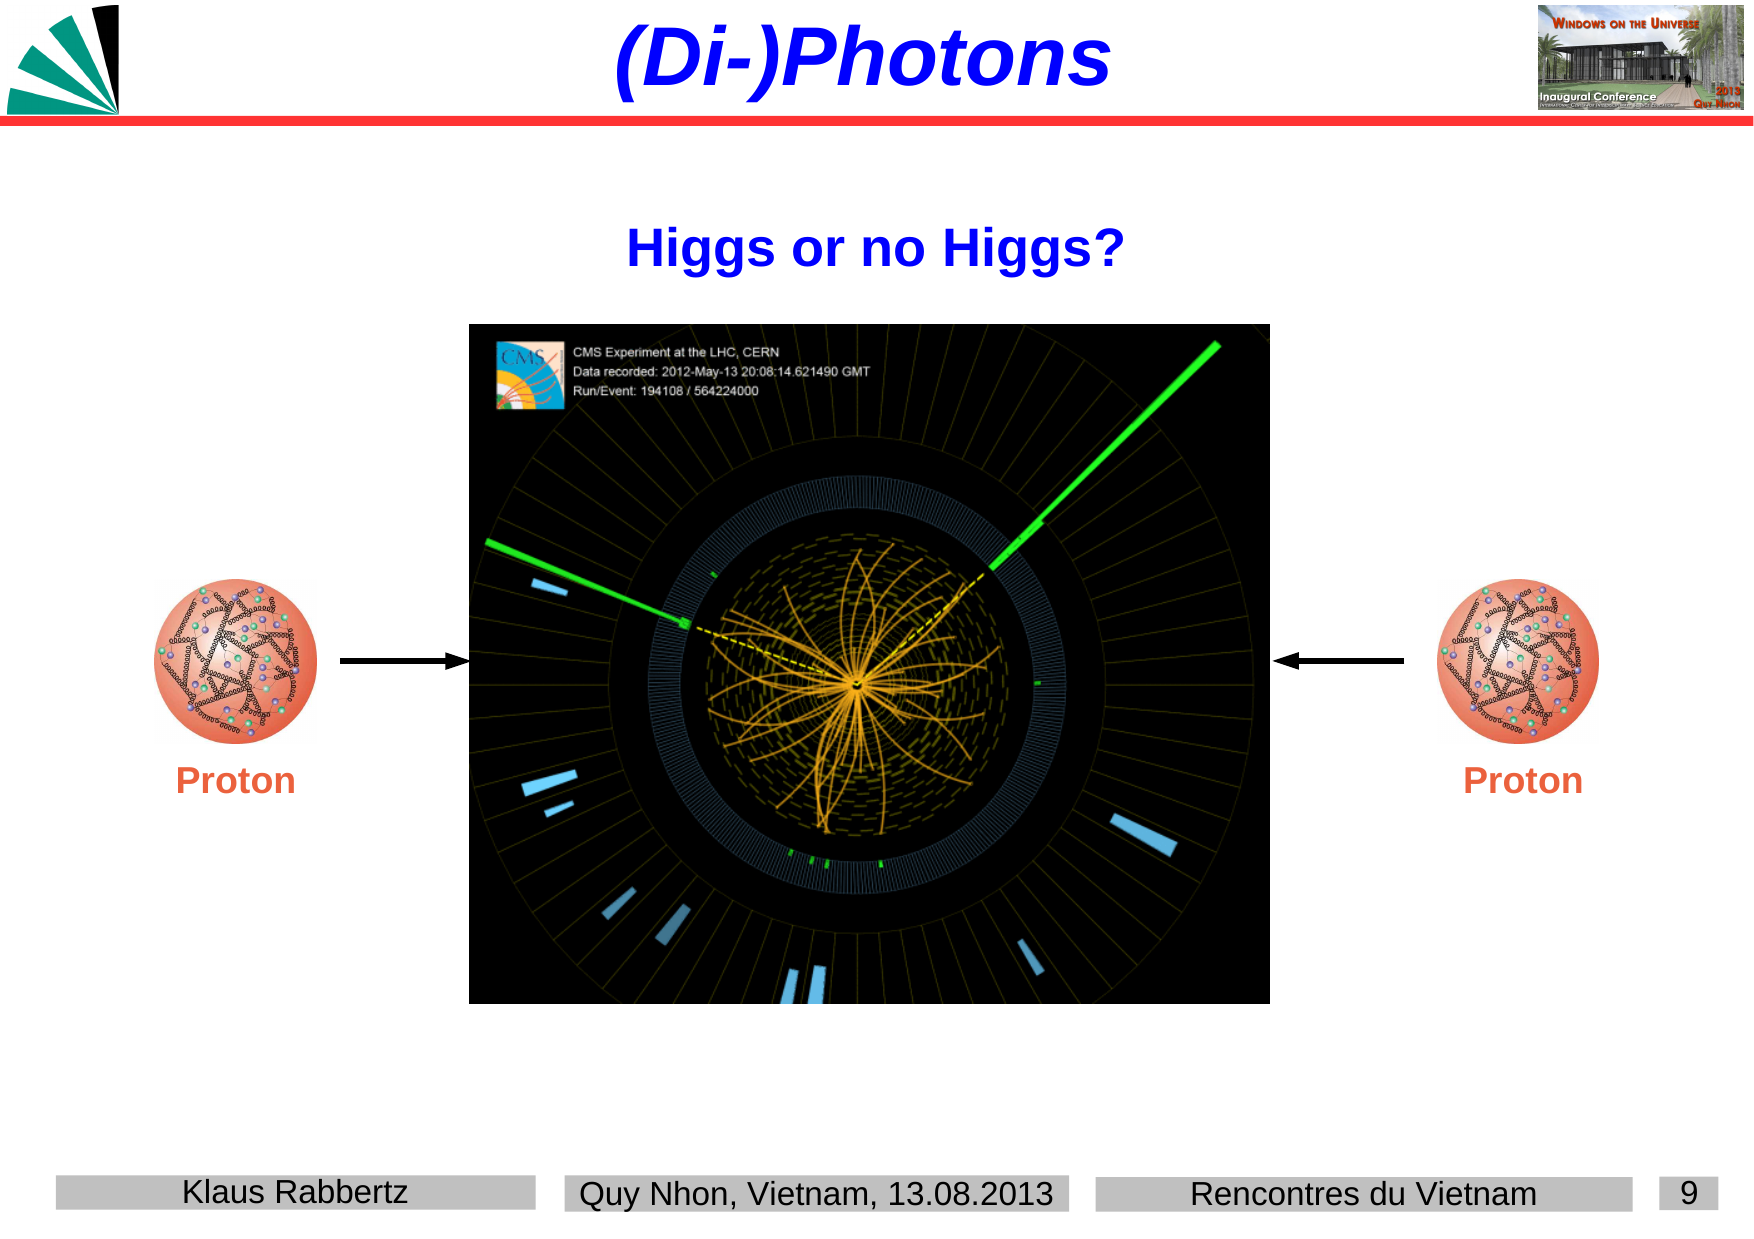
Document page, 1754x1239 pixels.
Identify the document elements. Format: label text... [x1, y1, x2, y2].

picture [469, 324, 1270, 1004]
picture [154, 579, 317, 744]
picture [1437, 579, 1599, 744]
text_box Proton [163, 753, 309, 808]
text_box Higgs or no Higgs? [614, 212, 1140, 285]
picture [7, 5, 119, 116]
text_box Proton [1451, 753, 1597, 808]
title (Di-)Photons [123, 0, 1606, 114]
picture [1606, 5, 1744, 110]
